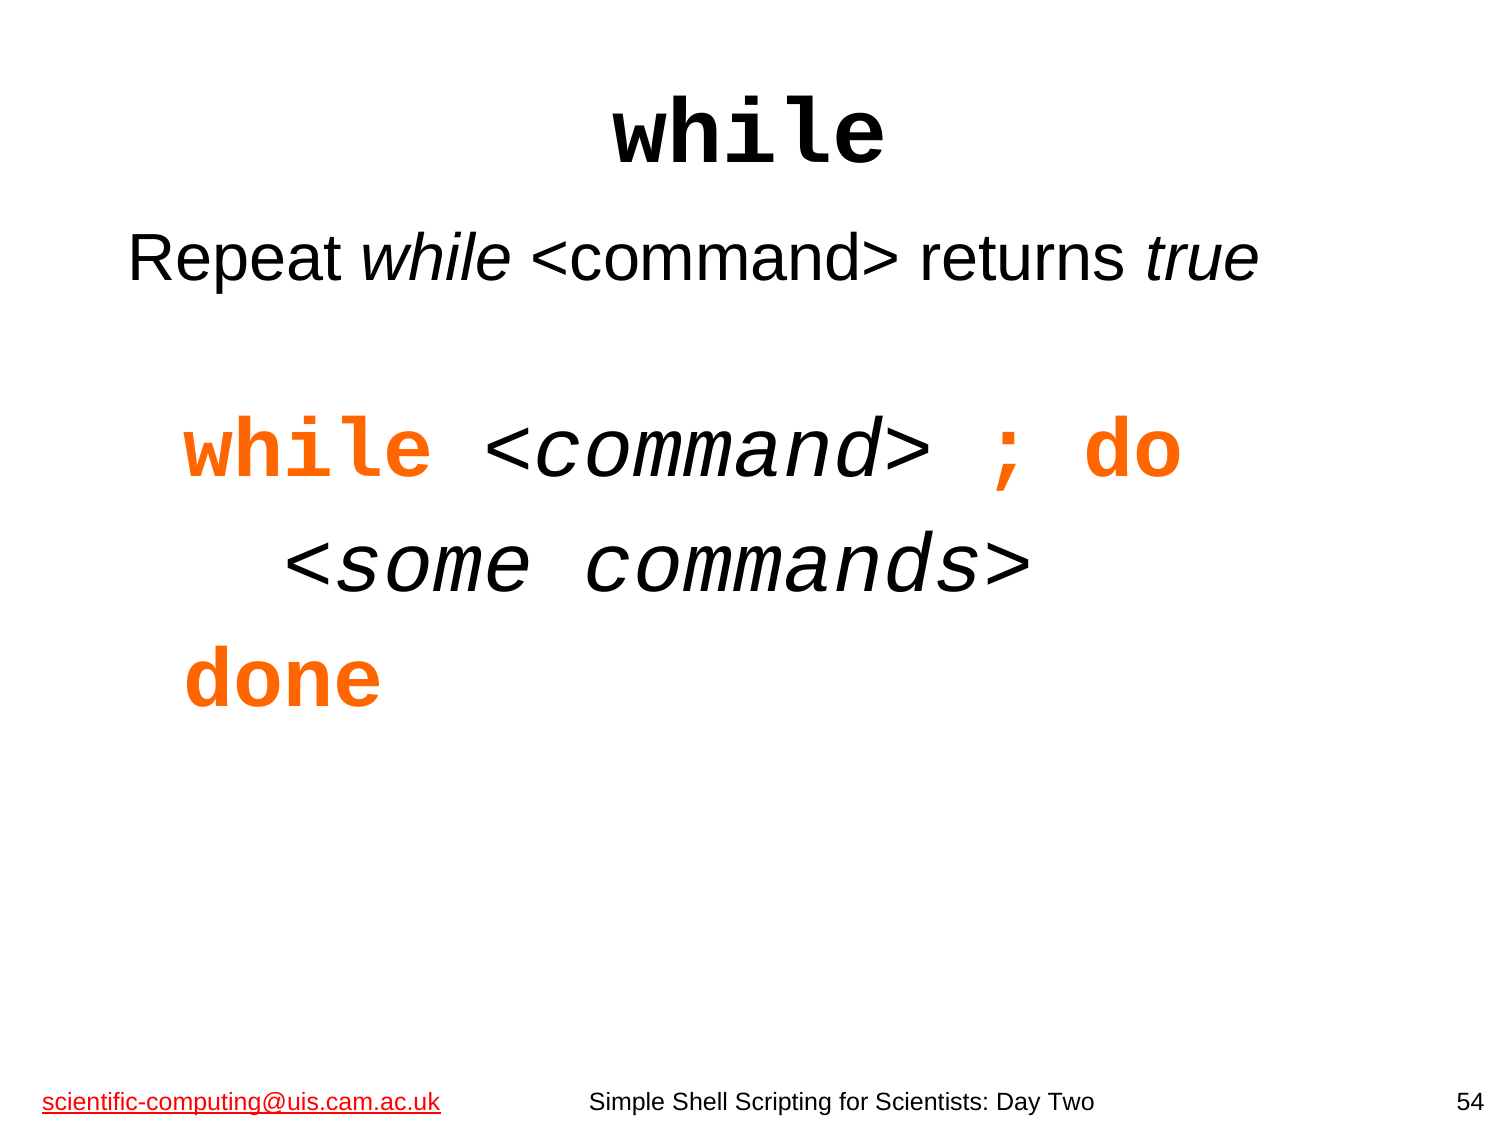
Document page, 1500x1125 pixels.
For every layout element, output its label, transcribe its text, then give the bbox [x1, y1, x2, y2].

list Repeat while <command> returns true while <command> ; do <some commands> done [112, 212, 1388, 1051]
title while [112, 77, 1388, 198]
